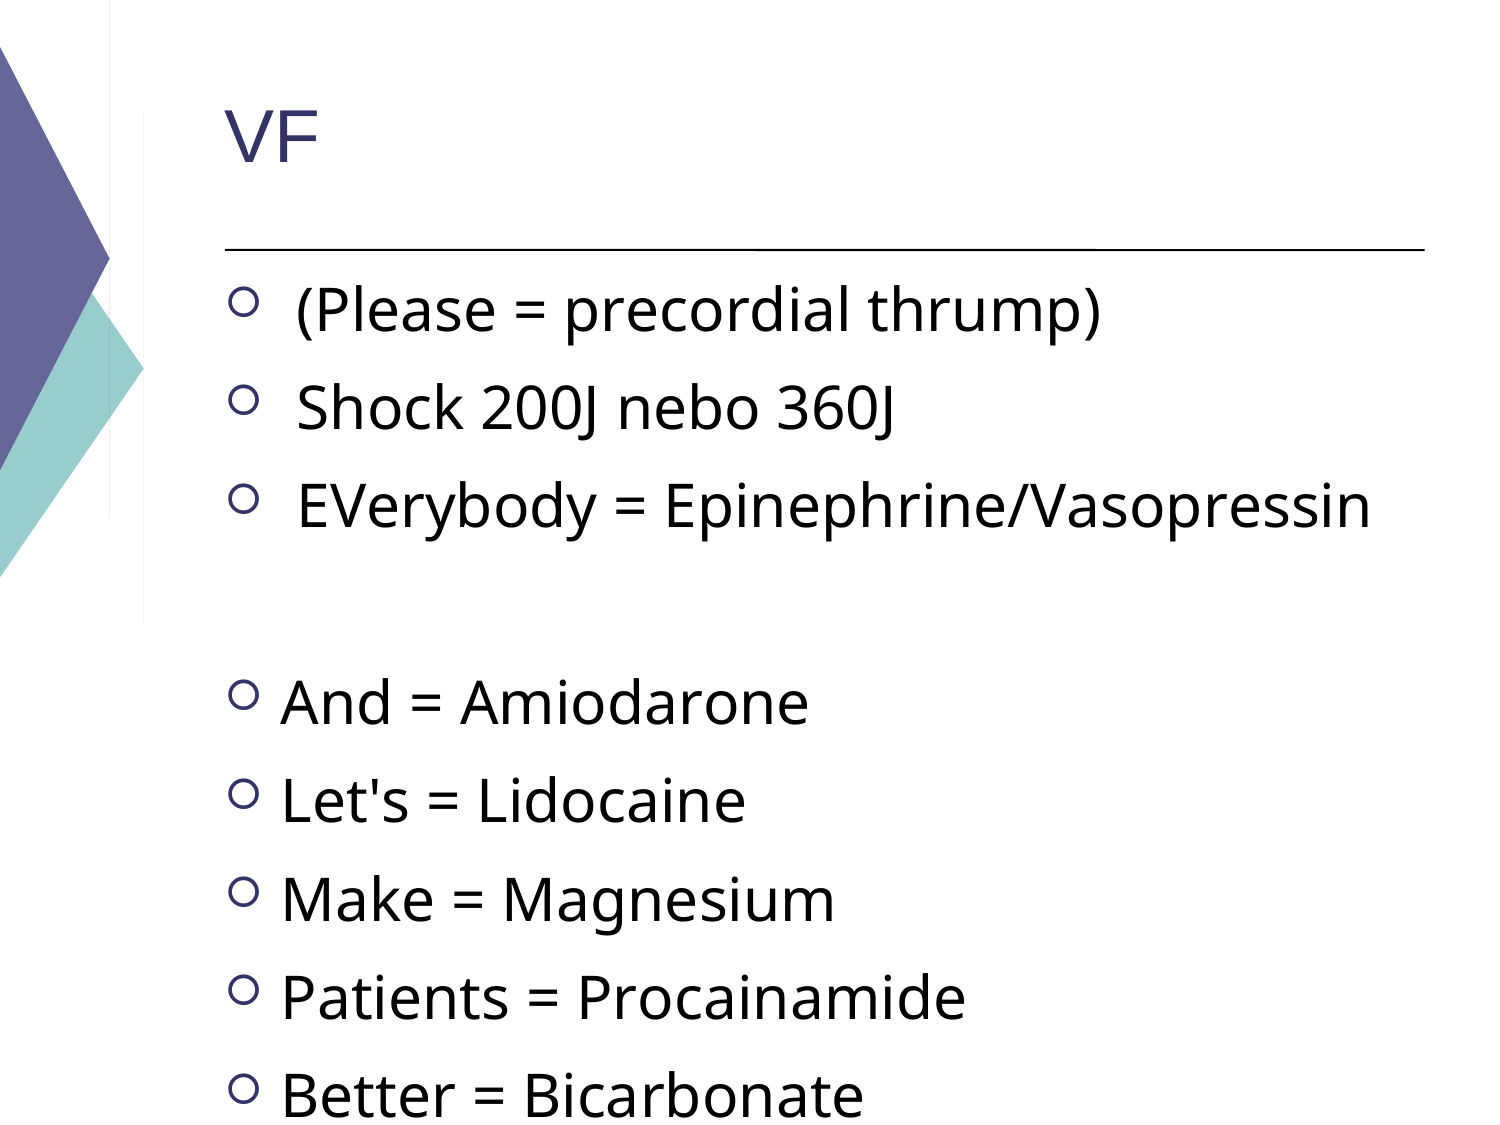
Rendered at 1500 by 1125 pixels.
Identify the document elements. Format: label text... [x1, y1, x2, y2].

title VF [224, 41, 1425, 238]
list (Please = precordial thrump) Shock 200J nebo 360J EVerybody = Epinephrine/Vasopressin And = Amiodarone Let's = Lidocaine Make = Magnesium Patients = Procainamide Better = Bicarbonate [224, 265, 1500, 1049]
